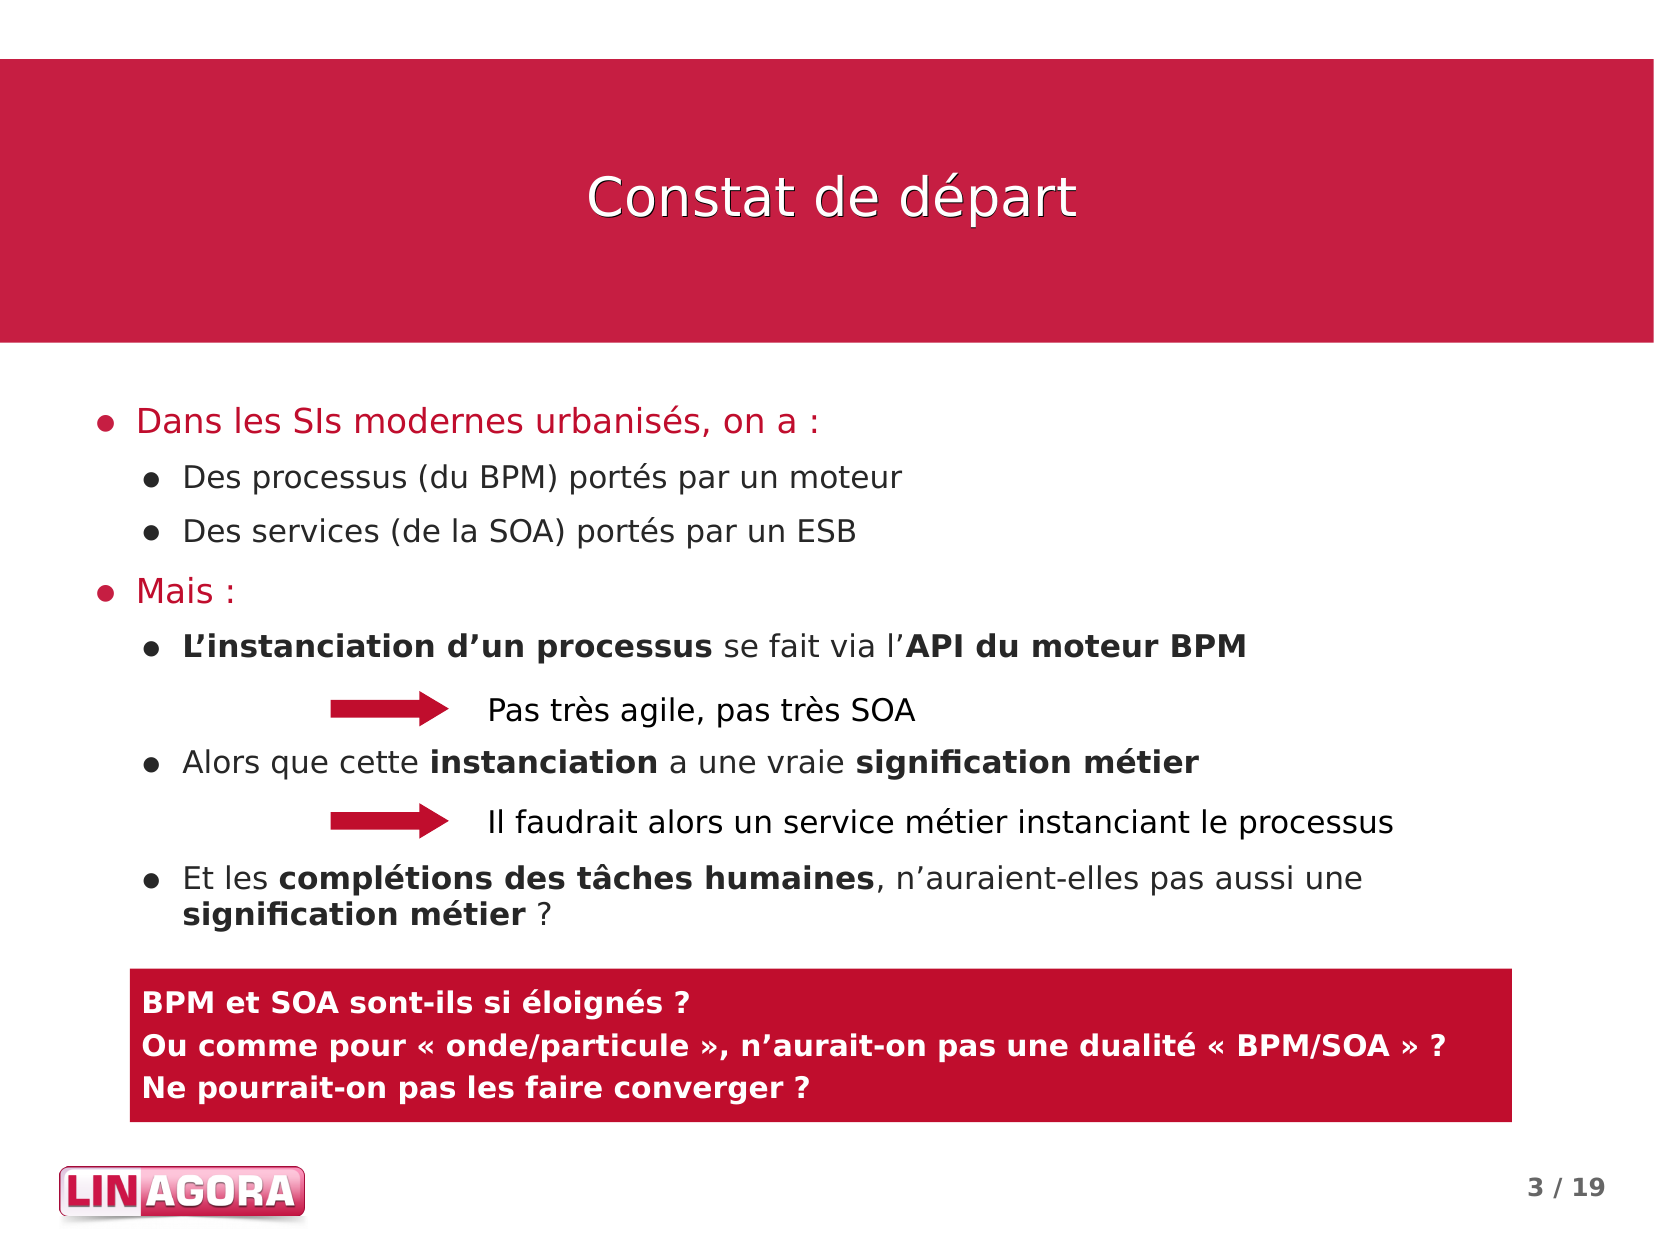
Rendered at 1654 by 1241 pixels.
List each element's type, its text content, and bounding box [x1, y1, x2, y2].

title Constat de départ [35, 76, 1630, 319]
picture [59, 1166, 308, 1229]
text_box Il faudrait alors un service métier instanciant le processus [472, 796, 1411, 849]
text_box [330, 690, 449, 727]
list Dans les SIs modernes urbanisés, on a : Des processus (du BPM) portés par un moteur Des services (de la SOA) portés par un ESB Mais : L’instanciation d’un processus se fait via l’API du moteur BPM Alors que cette instanciation a une vraie signification métier Et les complétions des tâches humaines, n’auraient-elles pas aussi une signification métier ? [82, 401, 1571, 934]
text_box [330, 803, 449, 839]
list BPM et SOA sont-ils si éloignés ? Ou comme pour « onde/particule », n’aurait-on pas une dualité « BPM/SOA » ? Ne pourrait-on pas les faire converger ? [129, 968, 1512, 1123]
text_box Pas très agile, pas très SOA [472, 684, 932, 736]
